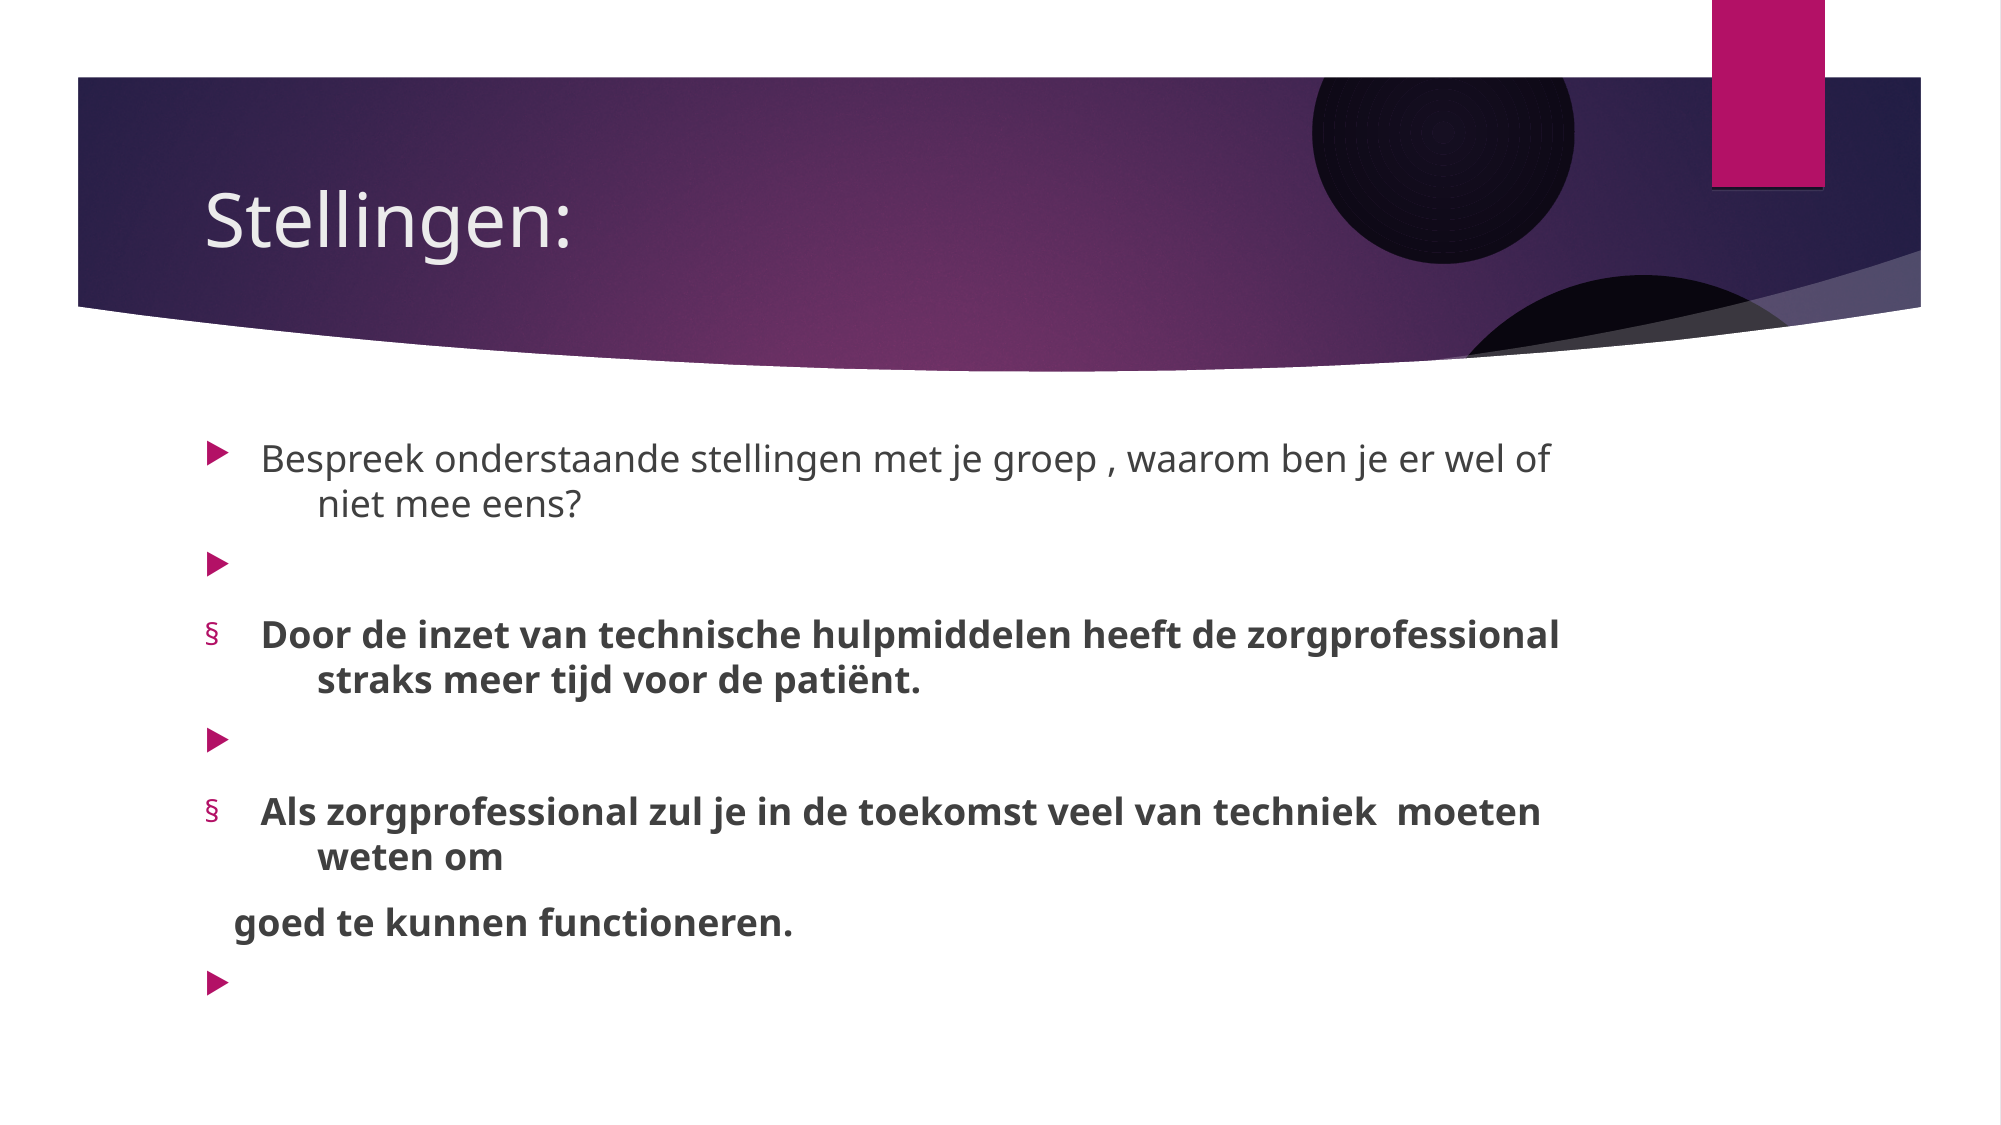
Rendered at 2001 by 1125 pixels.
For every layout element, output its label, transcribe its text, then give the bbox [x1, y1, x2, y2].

list Bespreek onderstaande stellingen met je groep , waarom ben je er wel of niet mee eens? Door de inzet van technische hulpmiddelen heeft de zorgprofessional straks meer tijd voor de patiënt. Als zorgprofessional zul je in de toekomst veel van techniek moeten weten om goed te kunnen functioneren. [189, 427, 1638, 988]
title Stellingen: [189, 159, 1627, 276]
